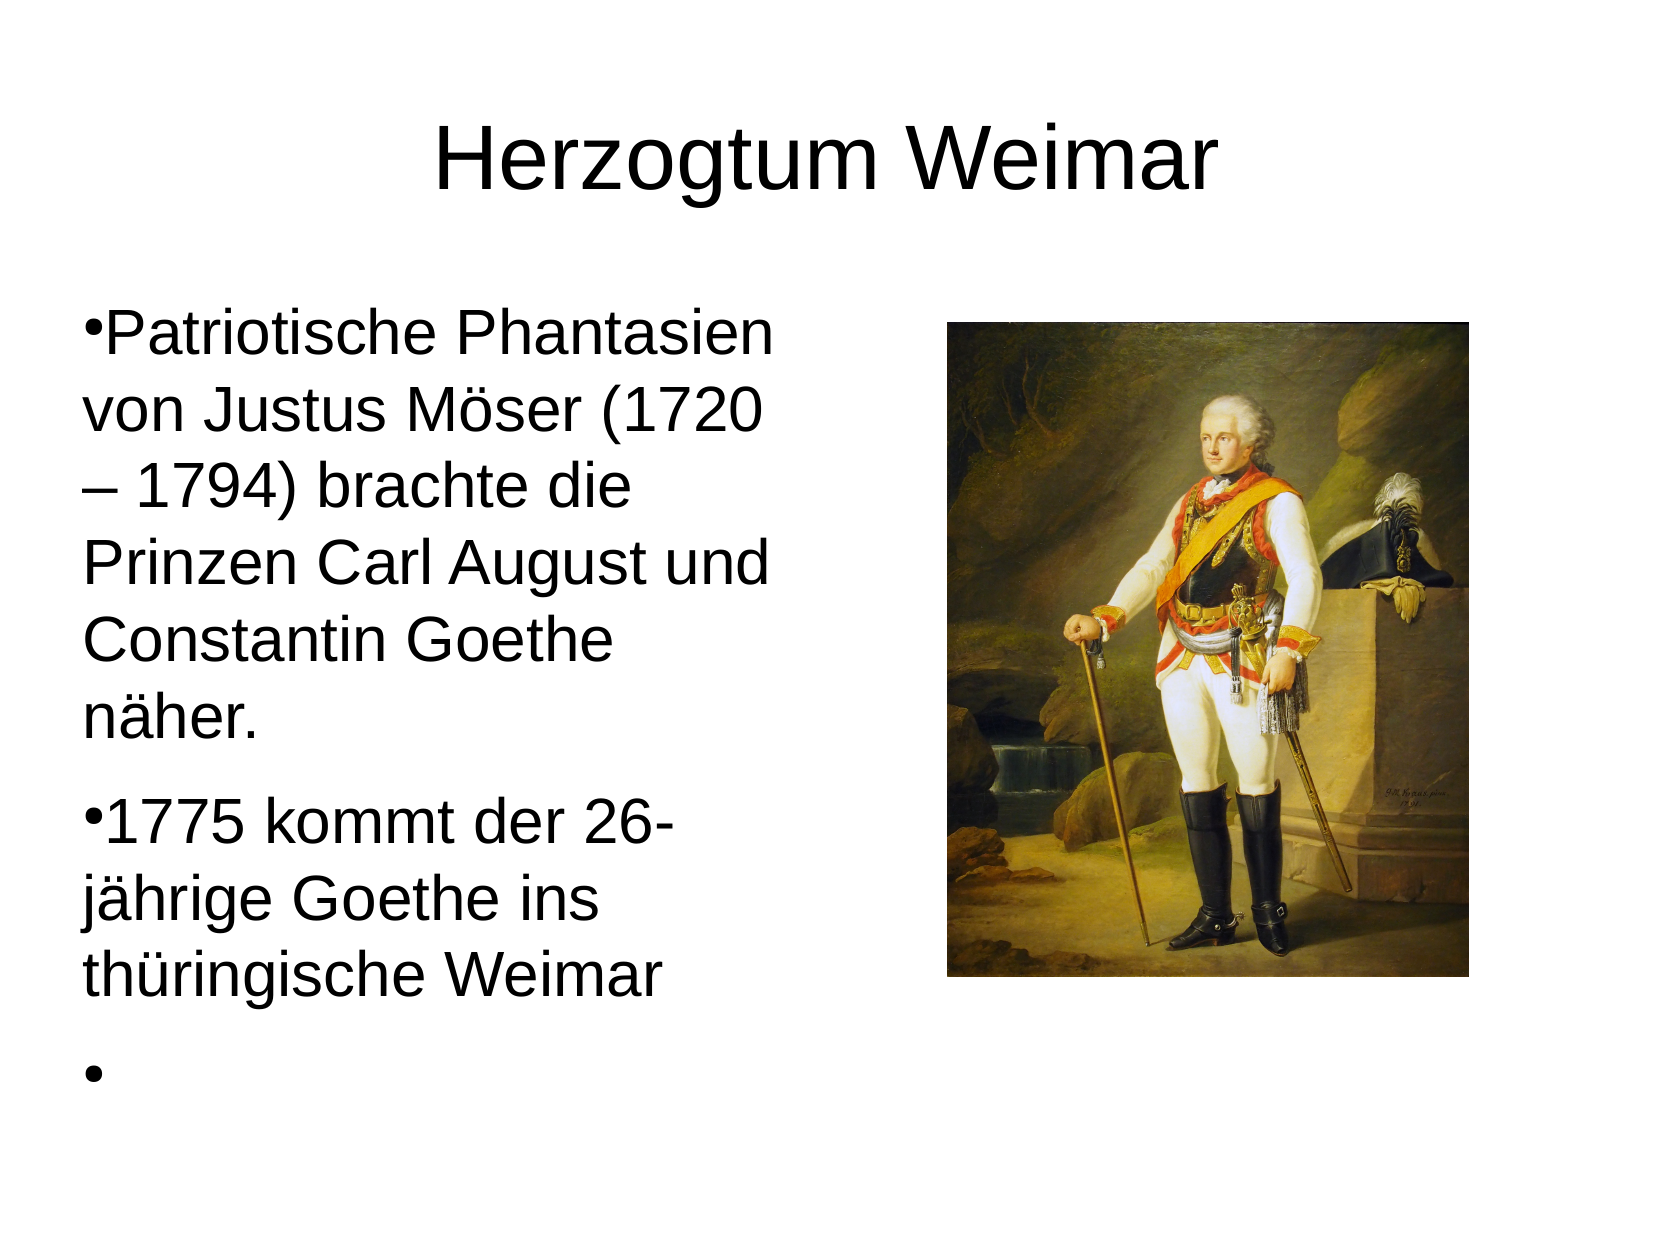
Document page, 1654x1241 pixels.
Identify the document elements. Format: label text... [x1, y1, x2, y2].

list Patriotische Phantasien von Justus Möser (1720 – 1794) brachte die Prinzen Carl August und Constantin Goethe näher. 1775 kommt der 26-jährige Goethe ins thüringische Weimar [82, 290, 809, 1010]
picture [947, 322, 1469, 977]
title Herzogtum Weimar [82, 49, 1571, 257]
